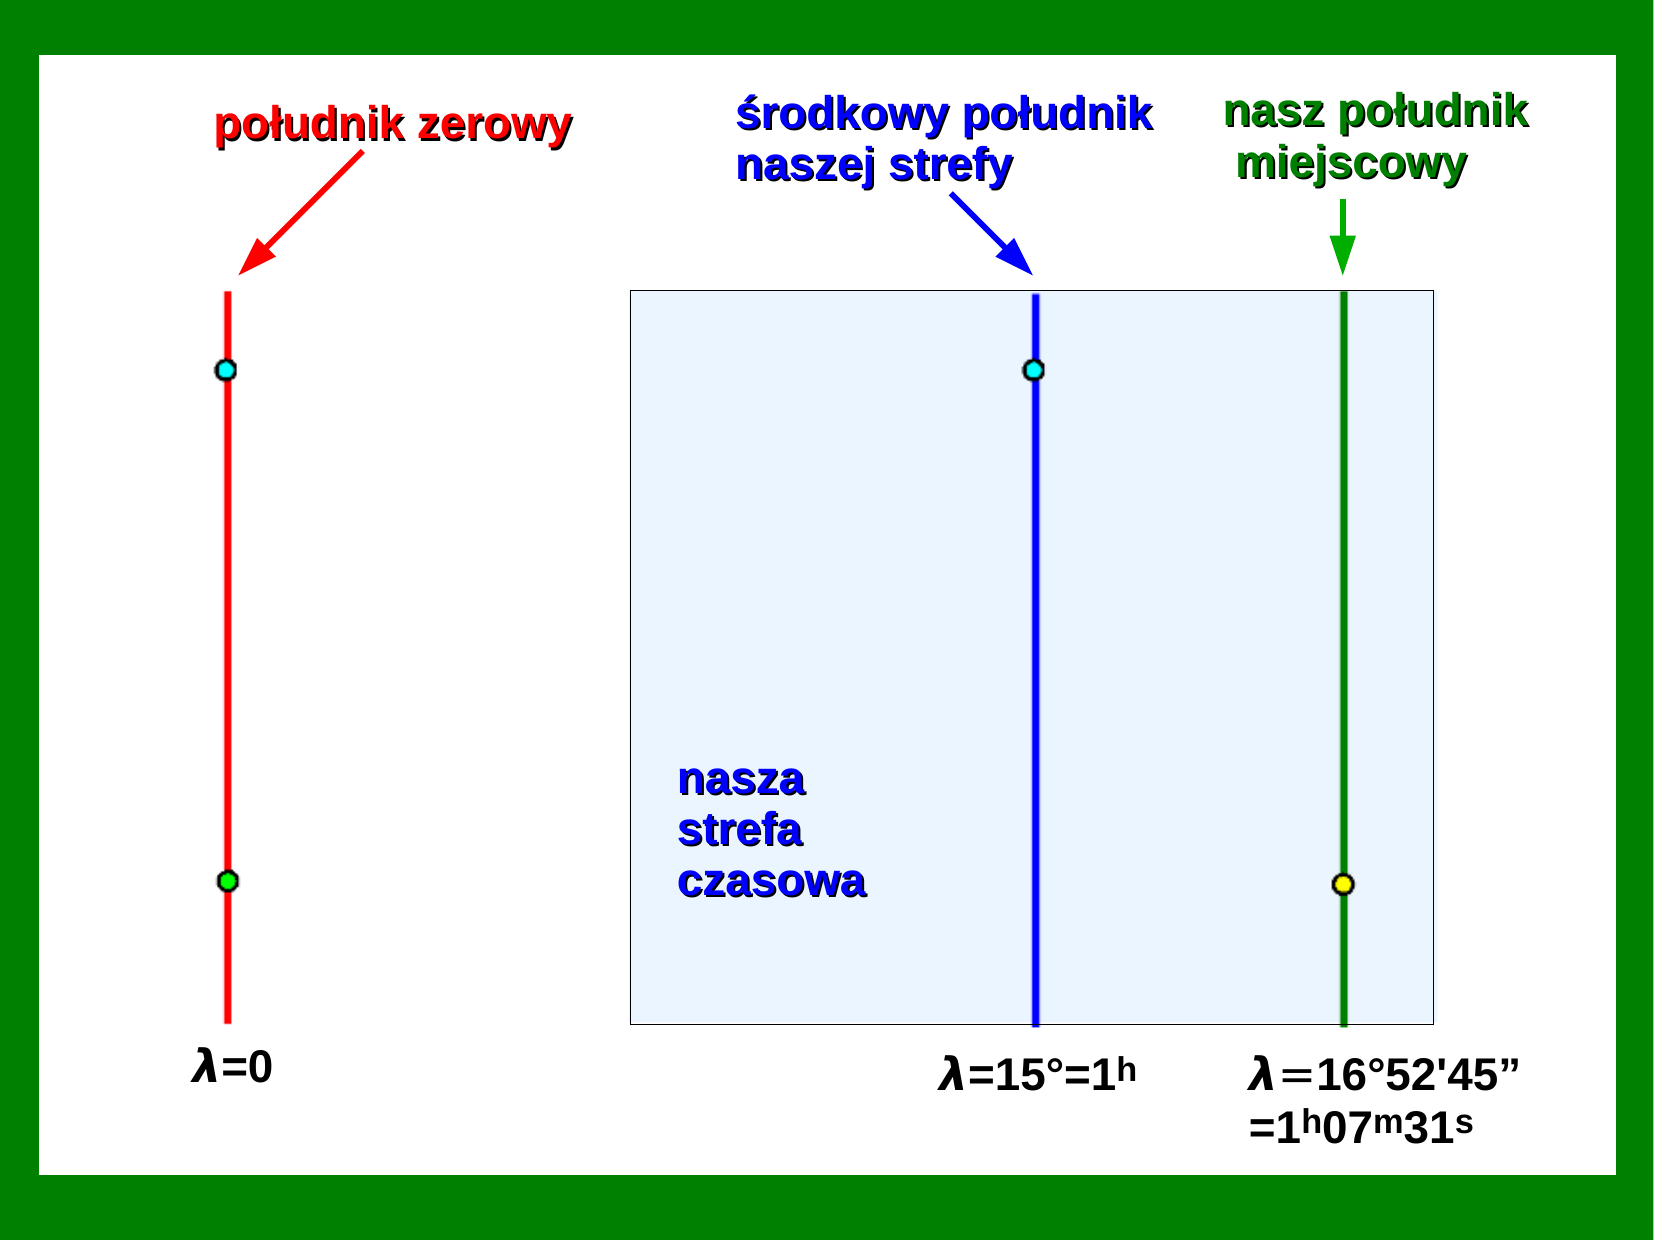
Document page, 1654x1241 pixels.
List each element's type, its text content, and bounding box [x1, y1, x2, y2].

text_box środkowy południk naszej strefy [720, 79, 1168, 197]
picture [39, 55, 1616, 1175]
text_box λ=0 [177, 1032, 289, 1102]
text_box południk zerowy [198, 90, 588, 157]
text_box λ=16°52'45” =1h07m31s [1234, 1040, 1537, 1162]
text_box nasz południk miejscowy [1207, 76, 1544, 195]
text_box nasza strefa czasowa [662, 744, 881, 913]
text_box λ=15°=1h [924, 1040, 1153, 1110]
